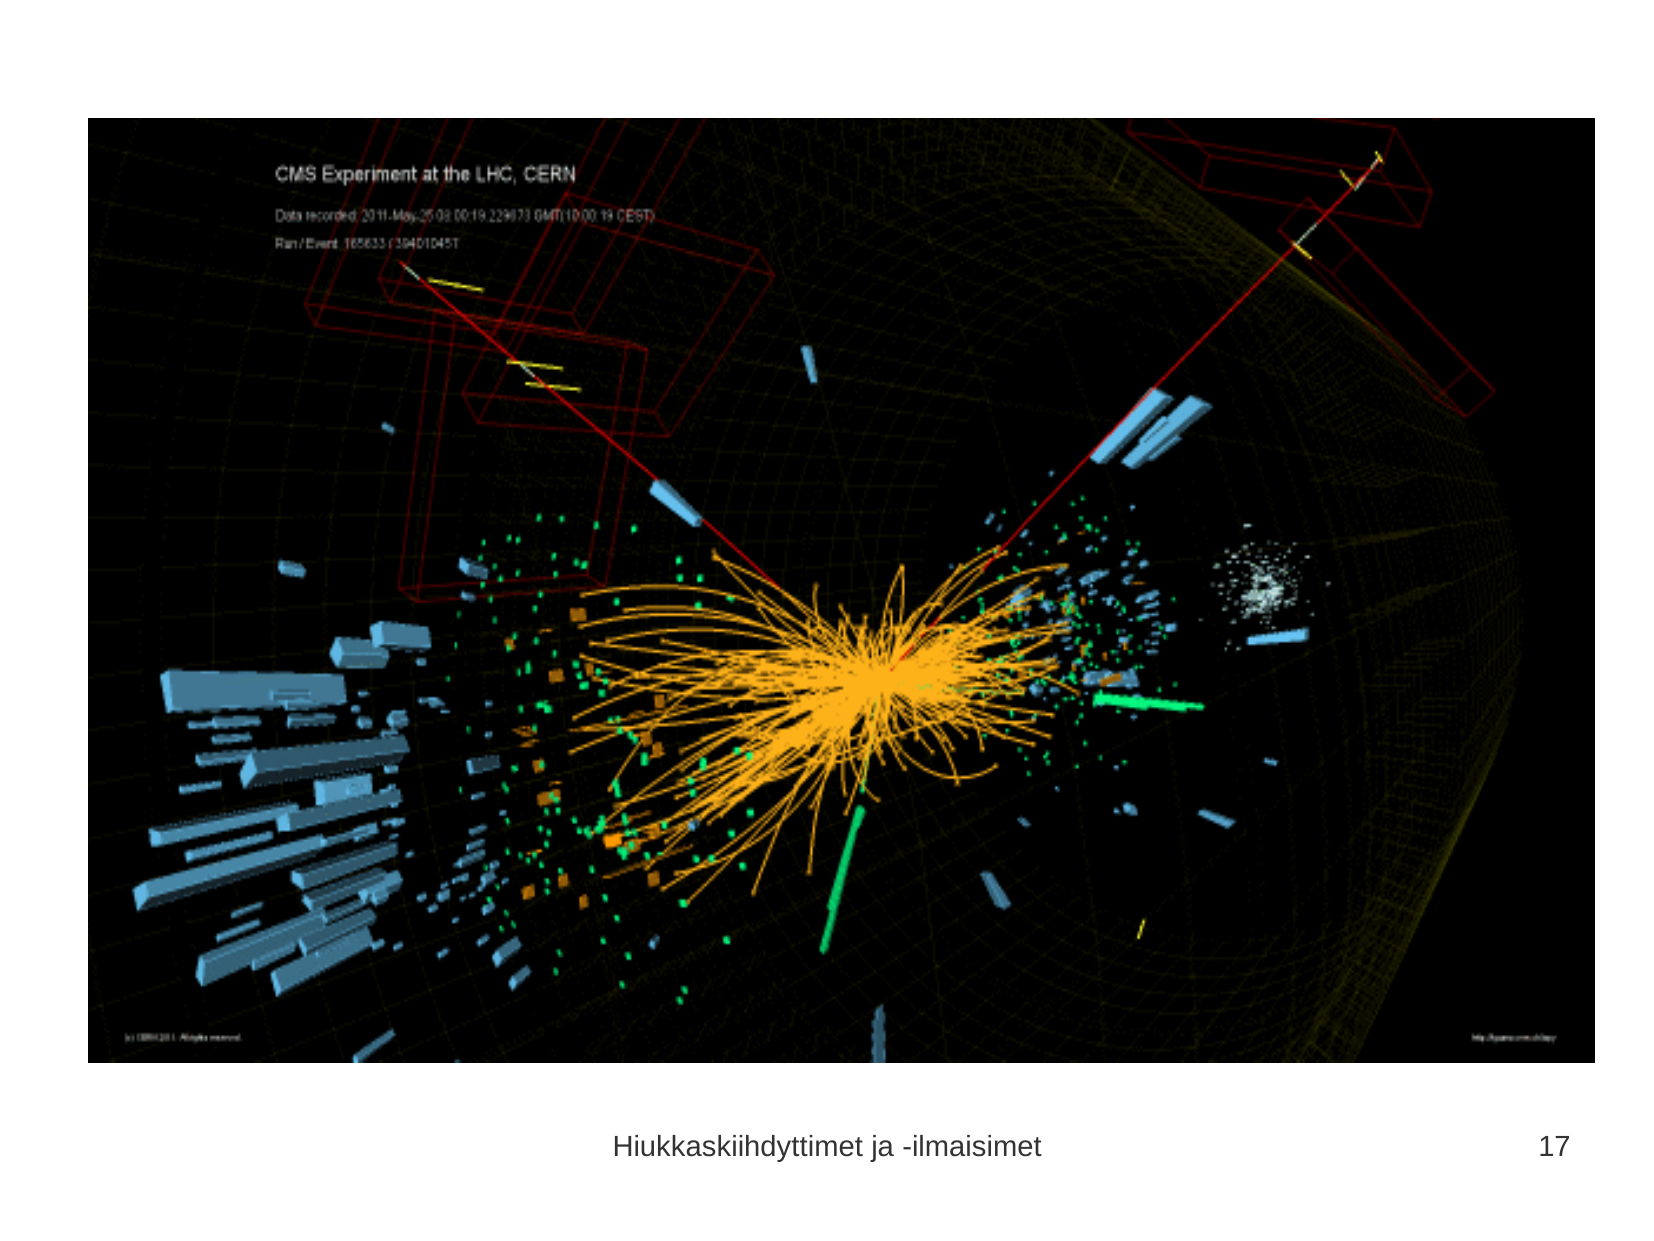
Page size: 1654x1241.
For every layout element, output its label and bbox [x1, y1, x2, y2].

picture [88, 118, 1595, 1063]
